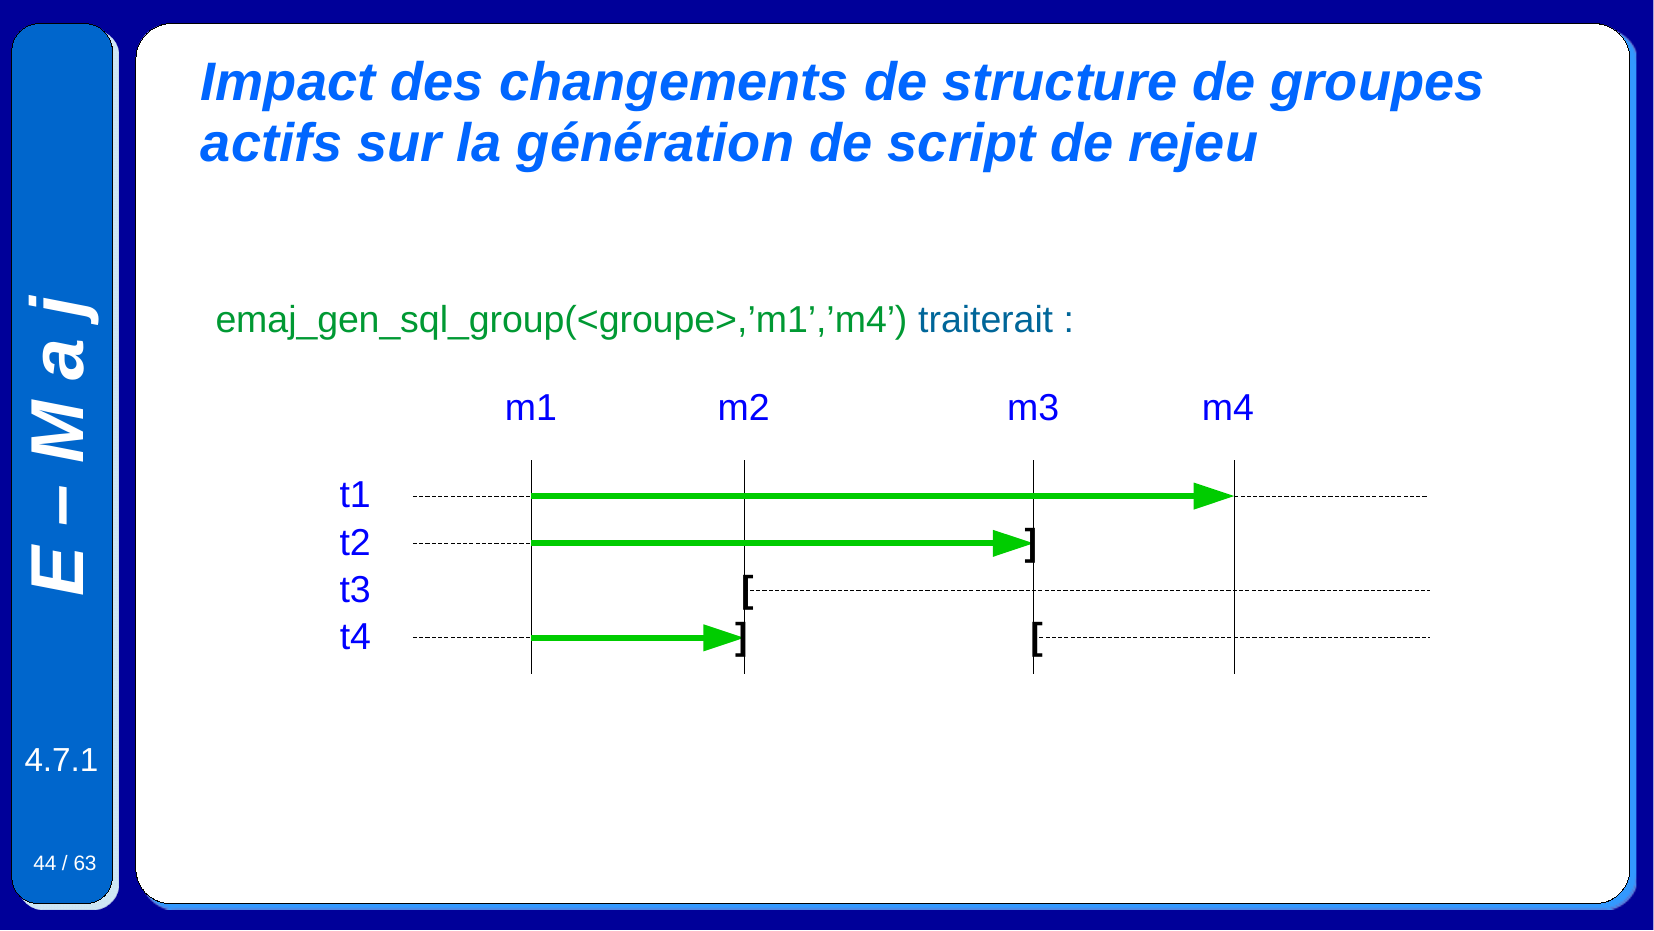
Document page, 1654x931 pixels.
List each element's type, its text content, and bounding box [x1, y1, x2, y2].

text_box t3 [324, 561, 386, 608]
text_box [ [726, 561, 769, 618]
text_box m1 [490, 379, 572, 436]
text_box ] [720, 608, 763, 666]
text_box t1 [324, 466, 386, 513]
title Impact des changements de structure de groupes actifs sur la génération de script de rejeu [200, 34, 1575, 191]
text_box m3 [992, 379, 1074, 436]
text_box emaj_gen_sql_group(<groupe>,’m1’,’m4’) traiterait : [200, 291, 1092, 349]
text_box t4 [324, 608, 386, 666]
text_box m4 [1187, 379, 1269, 436]
text_box ] [1009, 513, 1053, 571]
text_box [ [1015, 608, 1058, 666]
text_box t2 [324, 513, 386, 561]
text_box m2 [702, 379, 785, 436]
